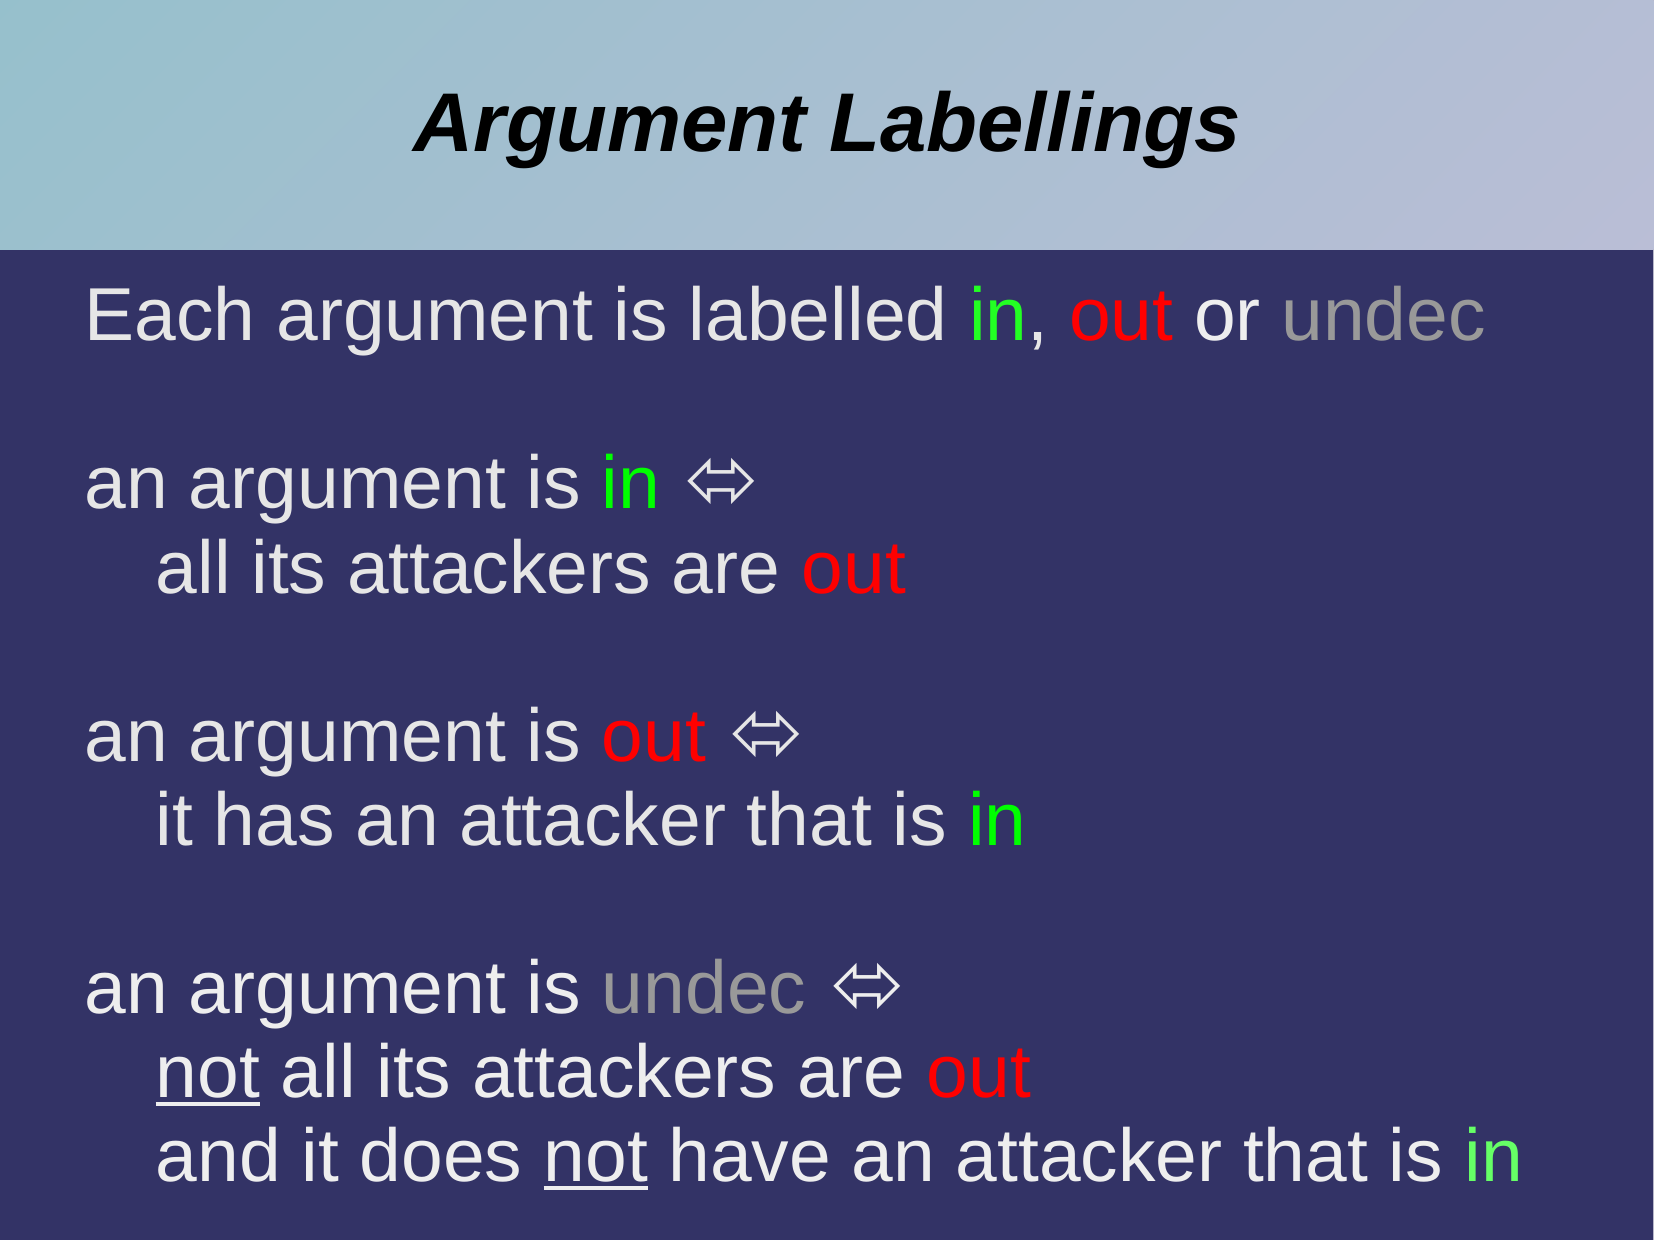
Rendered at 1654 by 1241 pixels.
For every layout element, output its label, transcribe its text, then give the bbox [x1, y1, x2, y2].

list Each argument is labelled in, out or undec an argument is in  all its attackers are out an argument is out  it has an attacker that is in an argument is undec  not all its attackers are out and it does not have an attacker that is in [73, 272, 1580, 1222]
title Argument Labellings [121, 19, 1534, 227]
